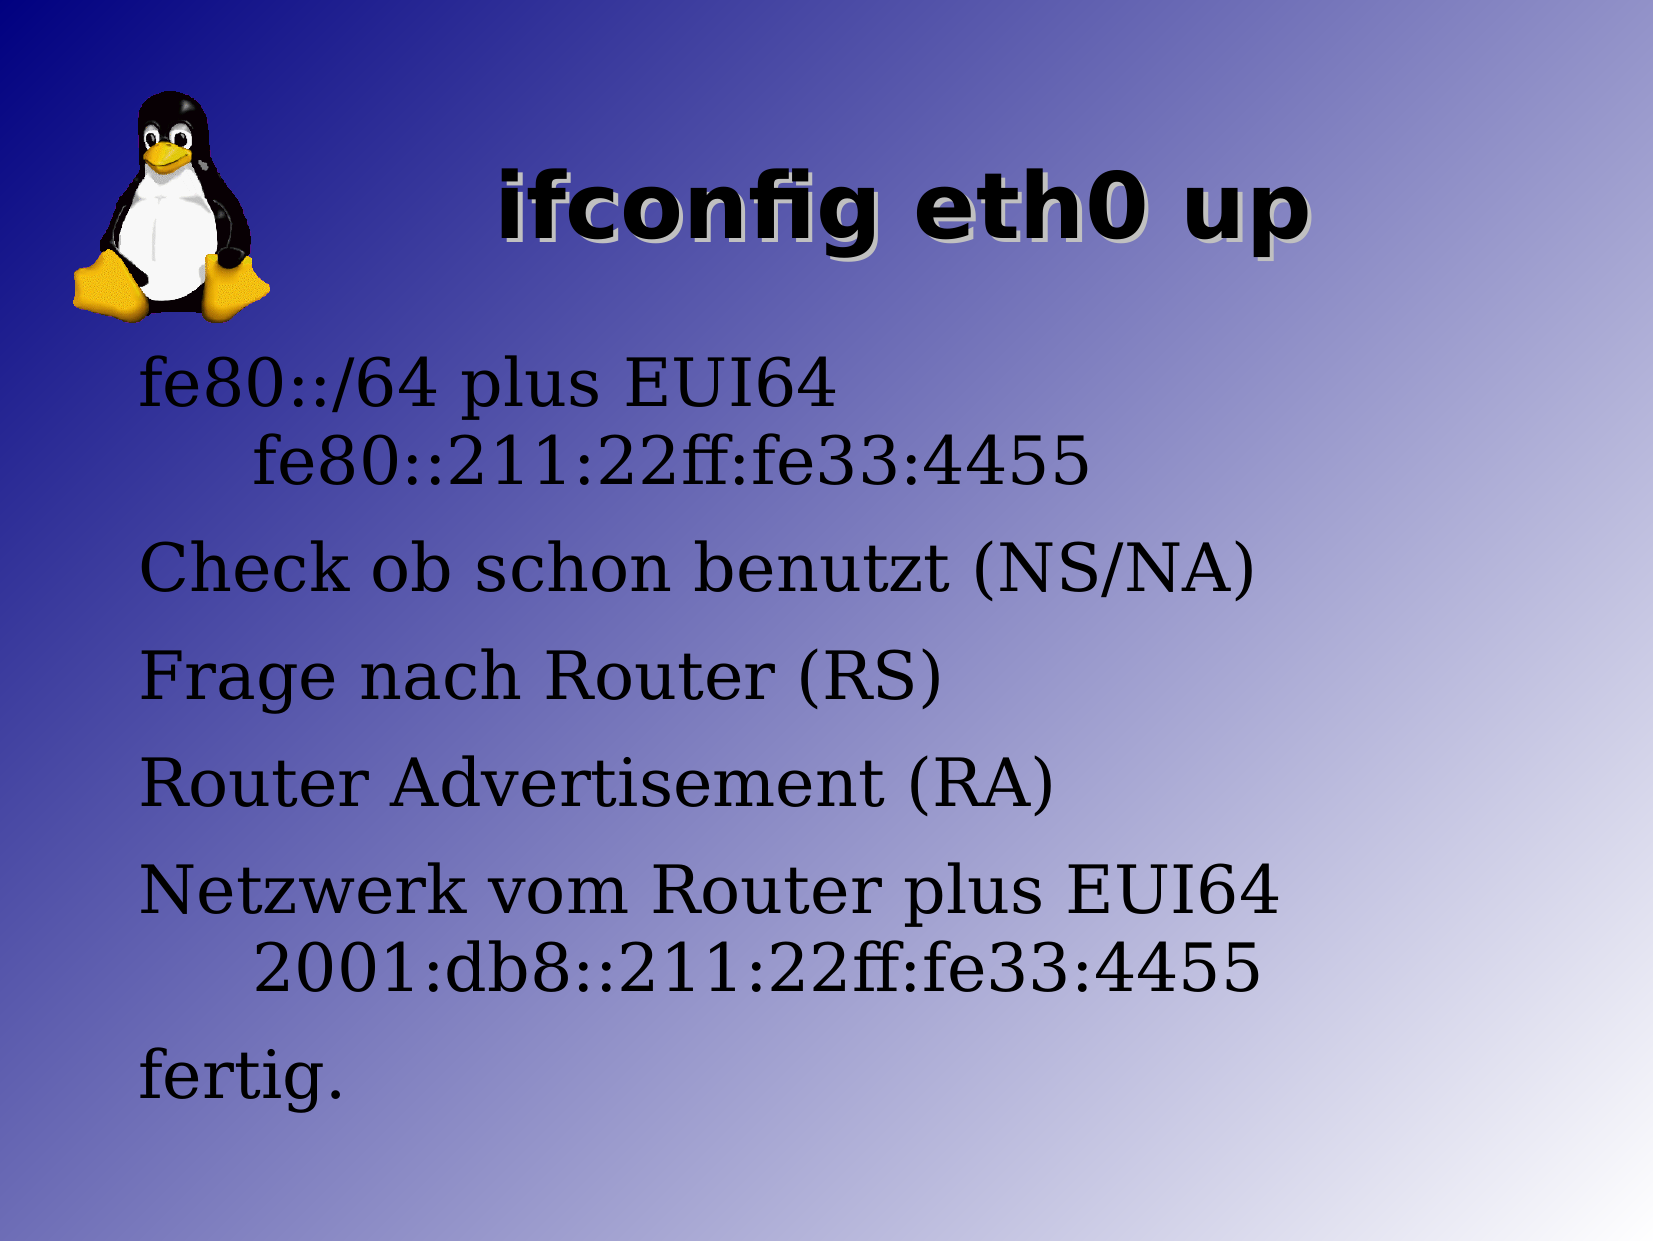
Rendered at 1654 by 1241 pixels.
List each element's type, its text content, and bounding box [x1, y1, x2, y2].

picture [73, 91, 270, 323]
list fe80::/64 plus EUI64 fe80::211:22ff:fe33:4455 Check ob schon benutzt (NS/NA) Frage nach Router (RS) Router Advertisement (RA) Netzwerk vom Router plus EUI64 2001:db8::211:22ff:fe33:4455 fertig. [121, 344, 1533, 1127]
title ifconfig eth0 up [274, 102, 1533, 311]
